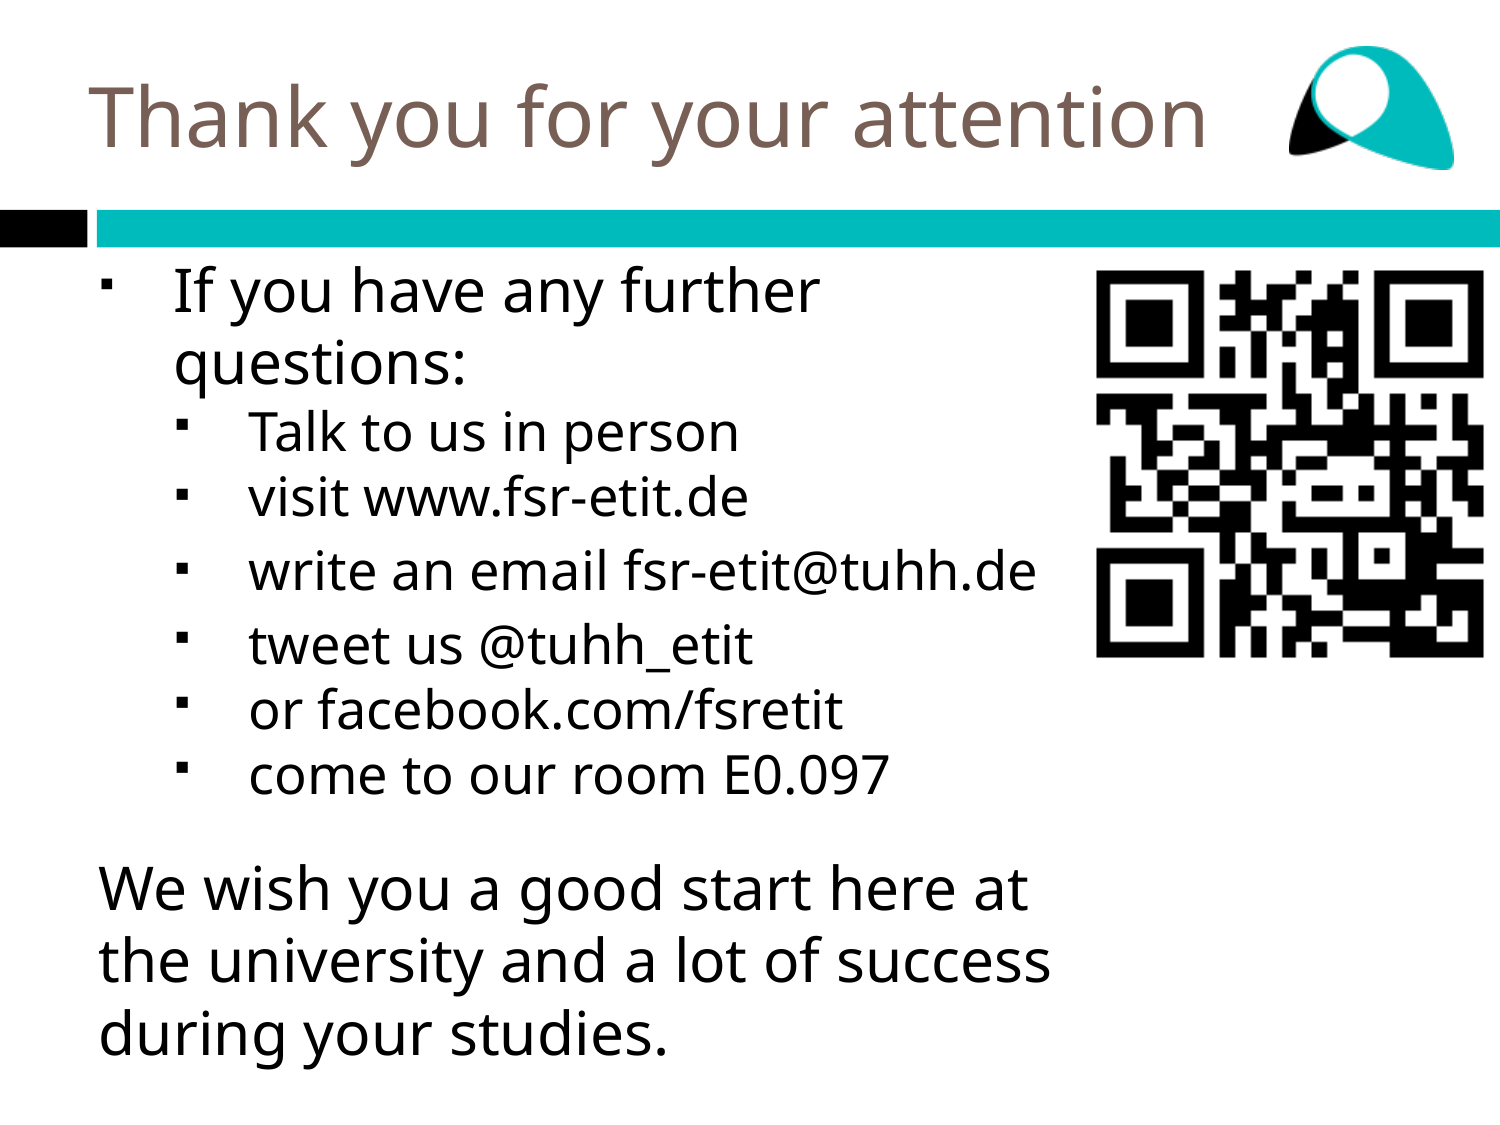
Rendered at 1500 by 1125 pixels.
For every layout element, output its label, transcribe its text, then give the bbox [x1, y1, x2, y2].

picture [1411, 46, 1454, 170]
text_box If you have any further questions: Talk to us in person visit www.fsr-etit.de write an email fsr-etit@tuhh.de tweet us @tuhh_etit or facebook.com/fsretit come to our room E0.097 We wish you a good start here at the university and a lot of success during your studies. [83, 244, 1126, 983]
text_box Thank you for your attention [73, 33, 1411, 196]
picture [1095, 269, 1486, 660]
